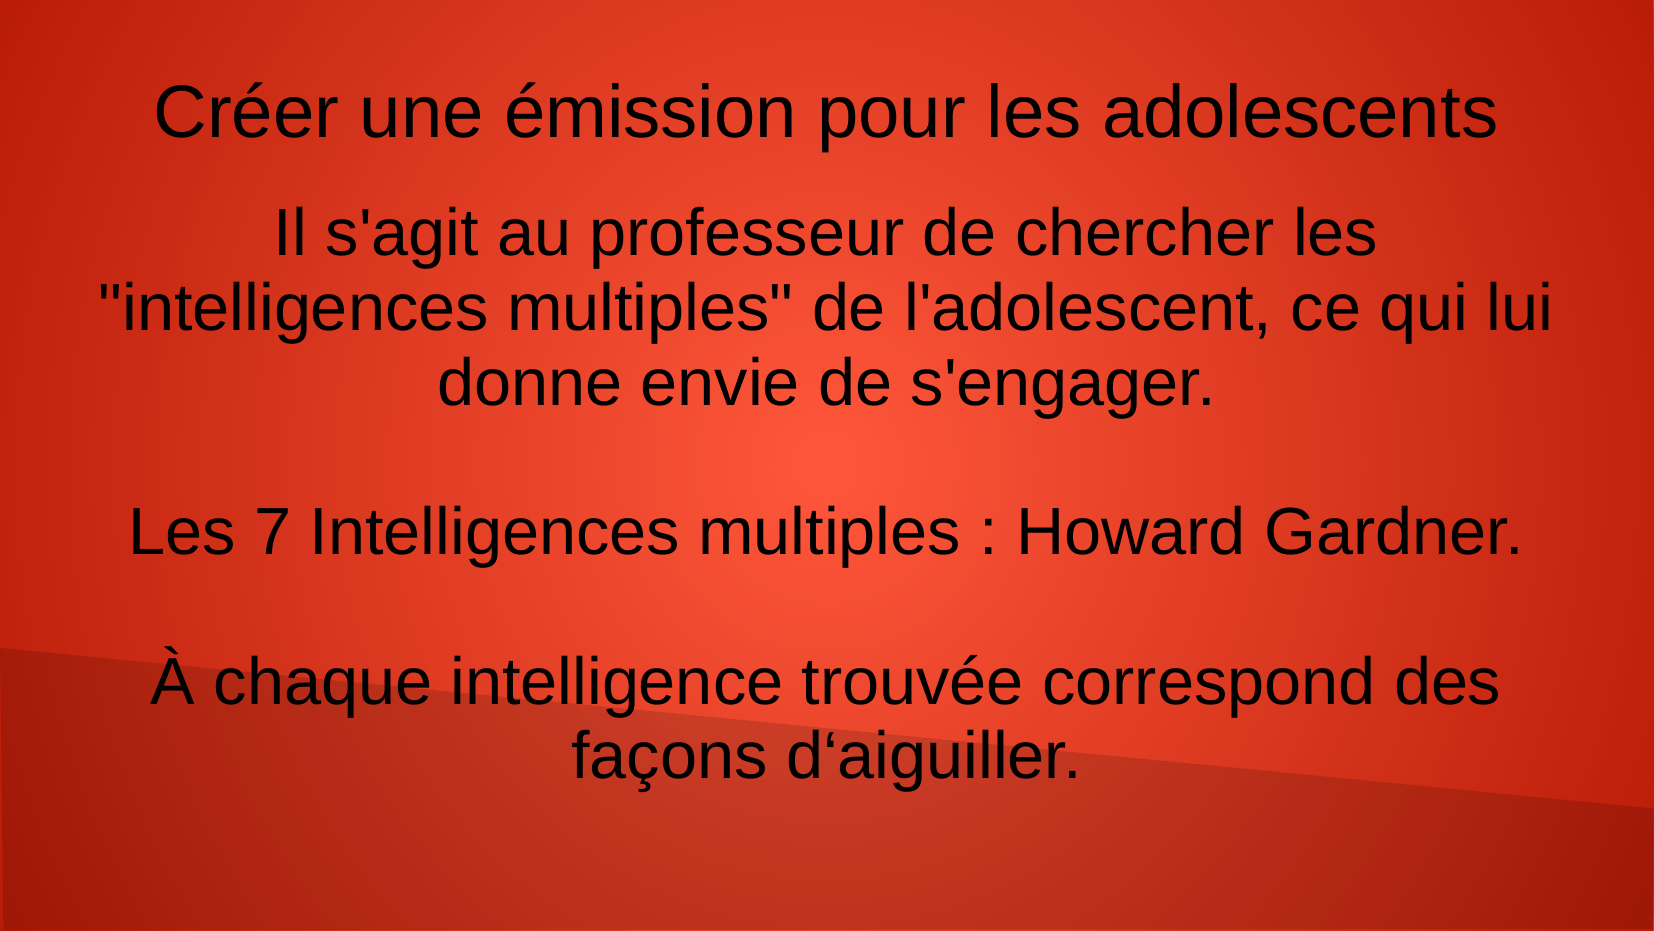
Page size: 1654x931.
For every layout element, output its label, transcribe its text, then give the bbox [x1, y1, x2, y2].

subtitle Il s'agit au professeur de chercher les "intelligences multiples" de l'adolescent, ce qui lui donne envie de s'engager. Les 7 Intelligences multiples : Howard Gardner. À chaque intelligence trouvée correspond des façons d‘aiguiller. [82, 195, 1571, 794]
title Créer une émission pour les adolescents [82, 35, 1571, 189]
